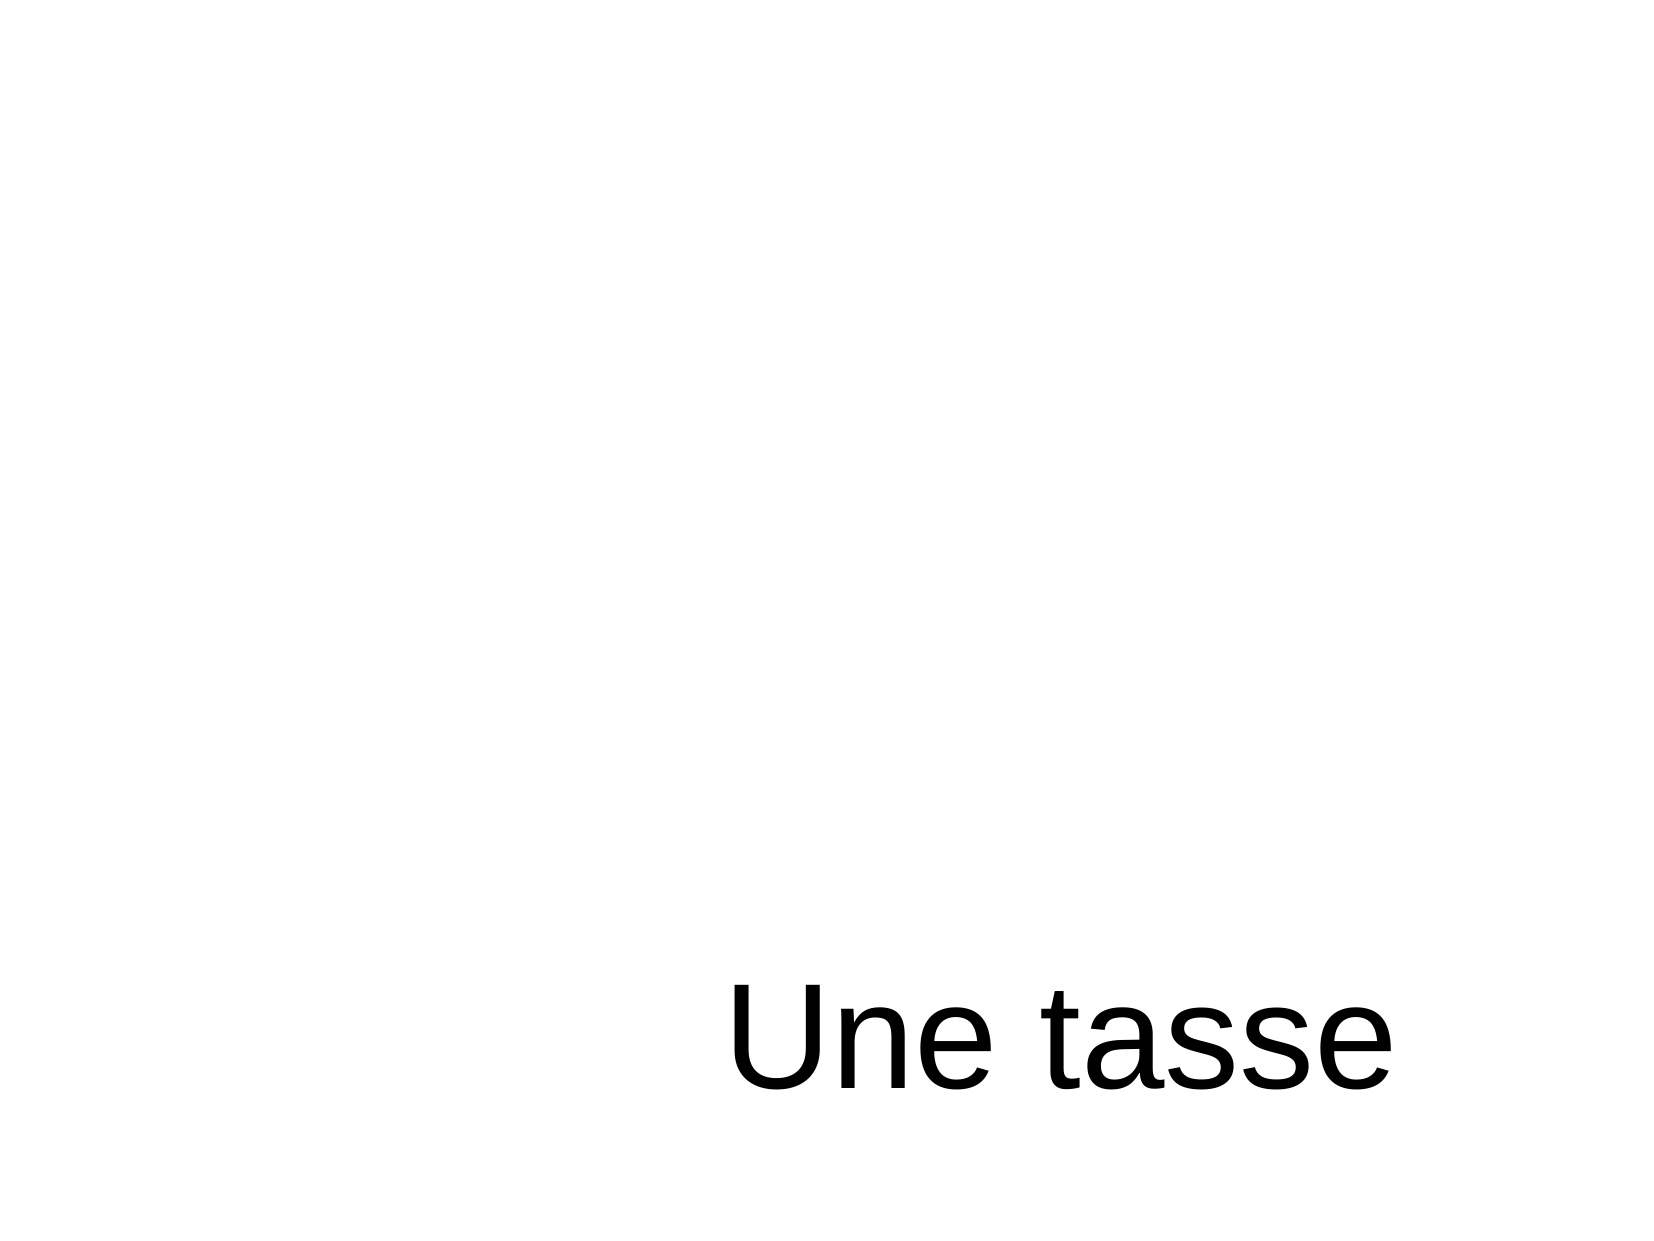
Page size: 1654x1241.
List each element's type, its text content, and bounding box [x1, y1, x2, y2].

text_box Une tasse [708, 944, 1536, 1128]
